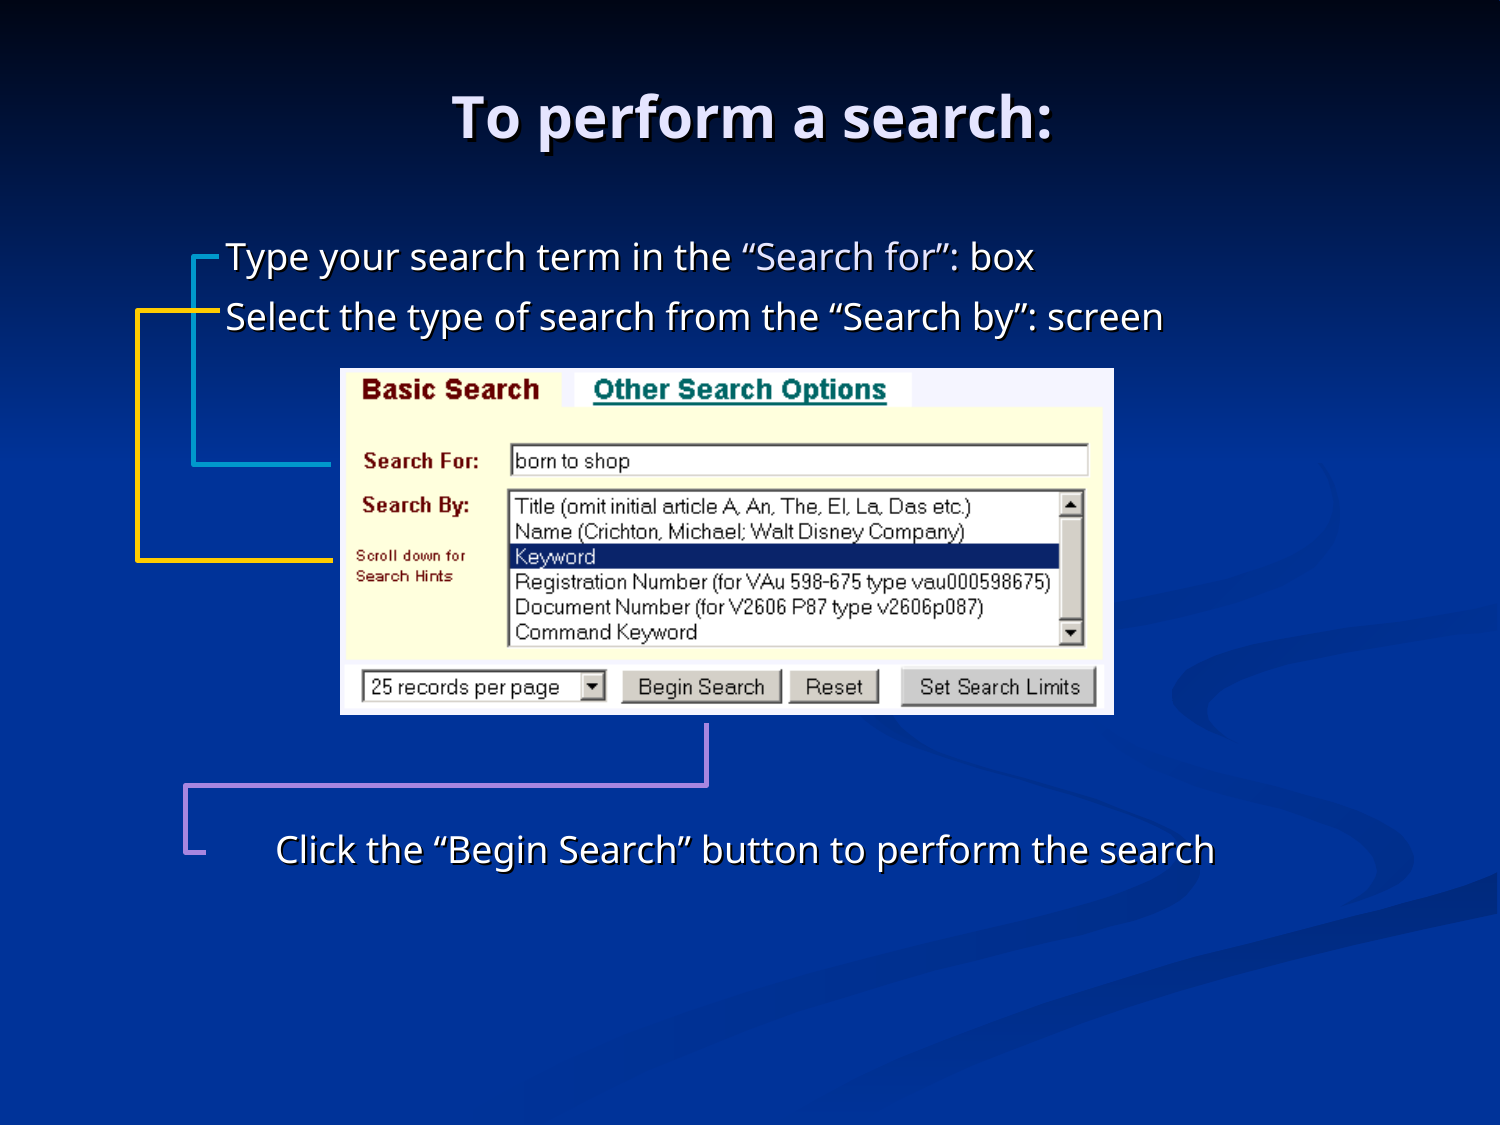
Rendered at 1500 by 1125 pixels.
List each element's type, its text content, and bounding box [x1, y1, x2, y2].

text_box Click the “Begin Search” button to perform the search [250, 815, 1232, 883]
title To perform a search: [277, 73, 1228, 160]
picture [340, 368, 1114, 715]
list Type your search term in the “Search for”: box Select the type of search from the “Search by”: screen [210, 222, 1352, 338]
